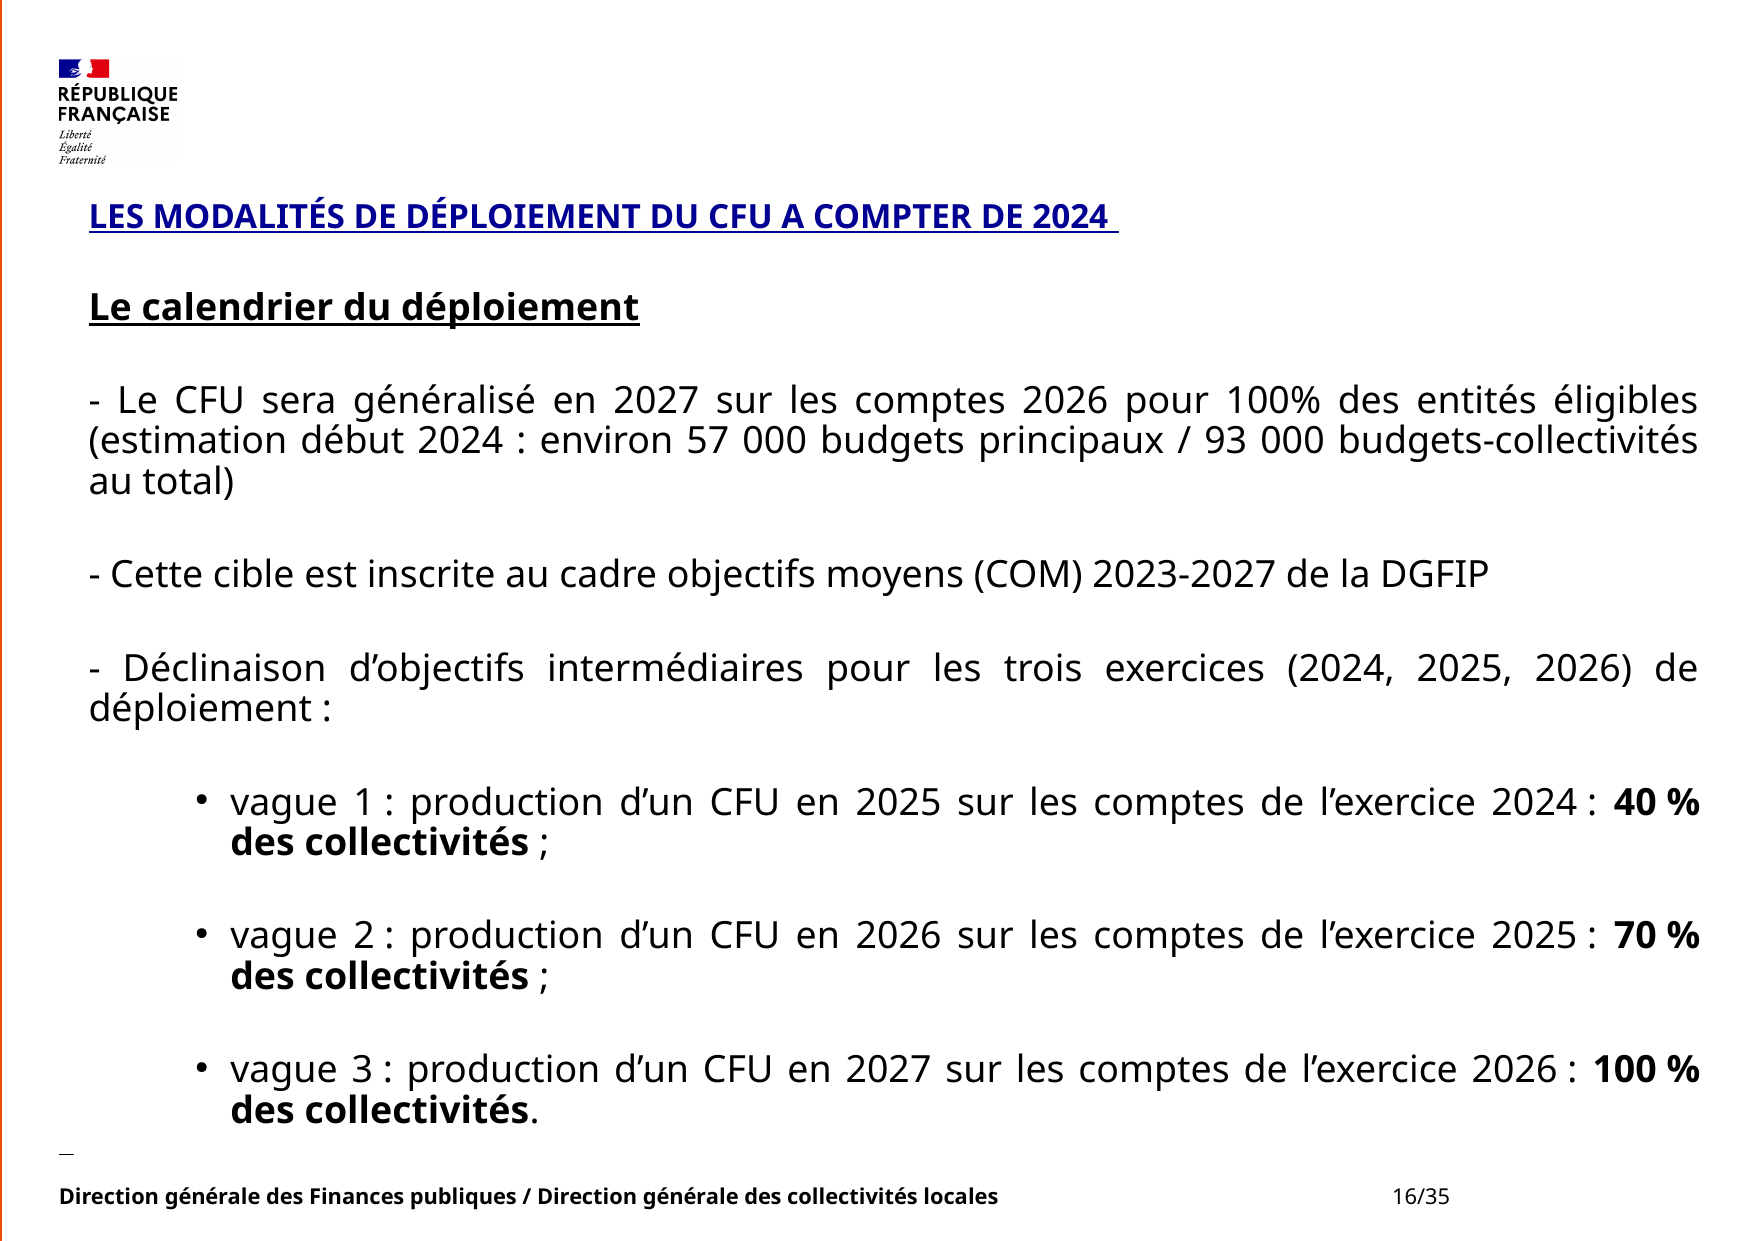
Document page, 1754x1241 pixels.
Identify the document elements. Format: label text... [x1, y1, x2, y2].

picture [59, 59, 178, 164]
text_box Le calendrier du déploiement - Le CFU sera généralisé en 2027 sur les comptes 2026 pour 100% des entités éligibles (estimation début 2024 : environ 57 000 budgets principaux / 93 000 budgets-collectivités au total) - Cette cible est inscrite au cadre objectifs moyens (COM) 2023-2027 de la DGFIP - Déclinaison d’objectifs intermédiaires pour les trois exercices (2024, 2025, 2026) de déploiement : vague 1 : production d’un CFU en 2025 sur les comptes de l’exercice 2024 : 40 % des collectivités ; vague 2 : production d’un CFU en 2026 sur les comptes de l’exercice 2025 : 70 % des collectivités ; vague 3 : production d’un CFU en 2027 sur les comptes de l’exercice 2026 : 100 % des collectivités. [73, 272, 1716, 1187]
text_box LES MODALITÉS DE DÉPLOIEMENT DU CFU A COMPTER DE 2024 [73, 171, 1686, 292]
